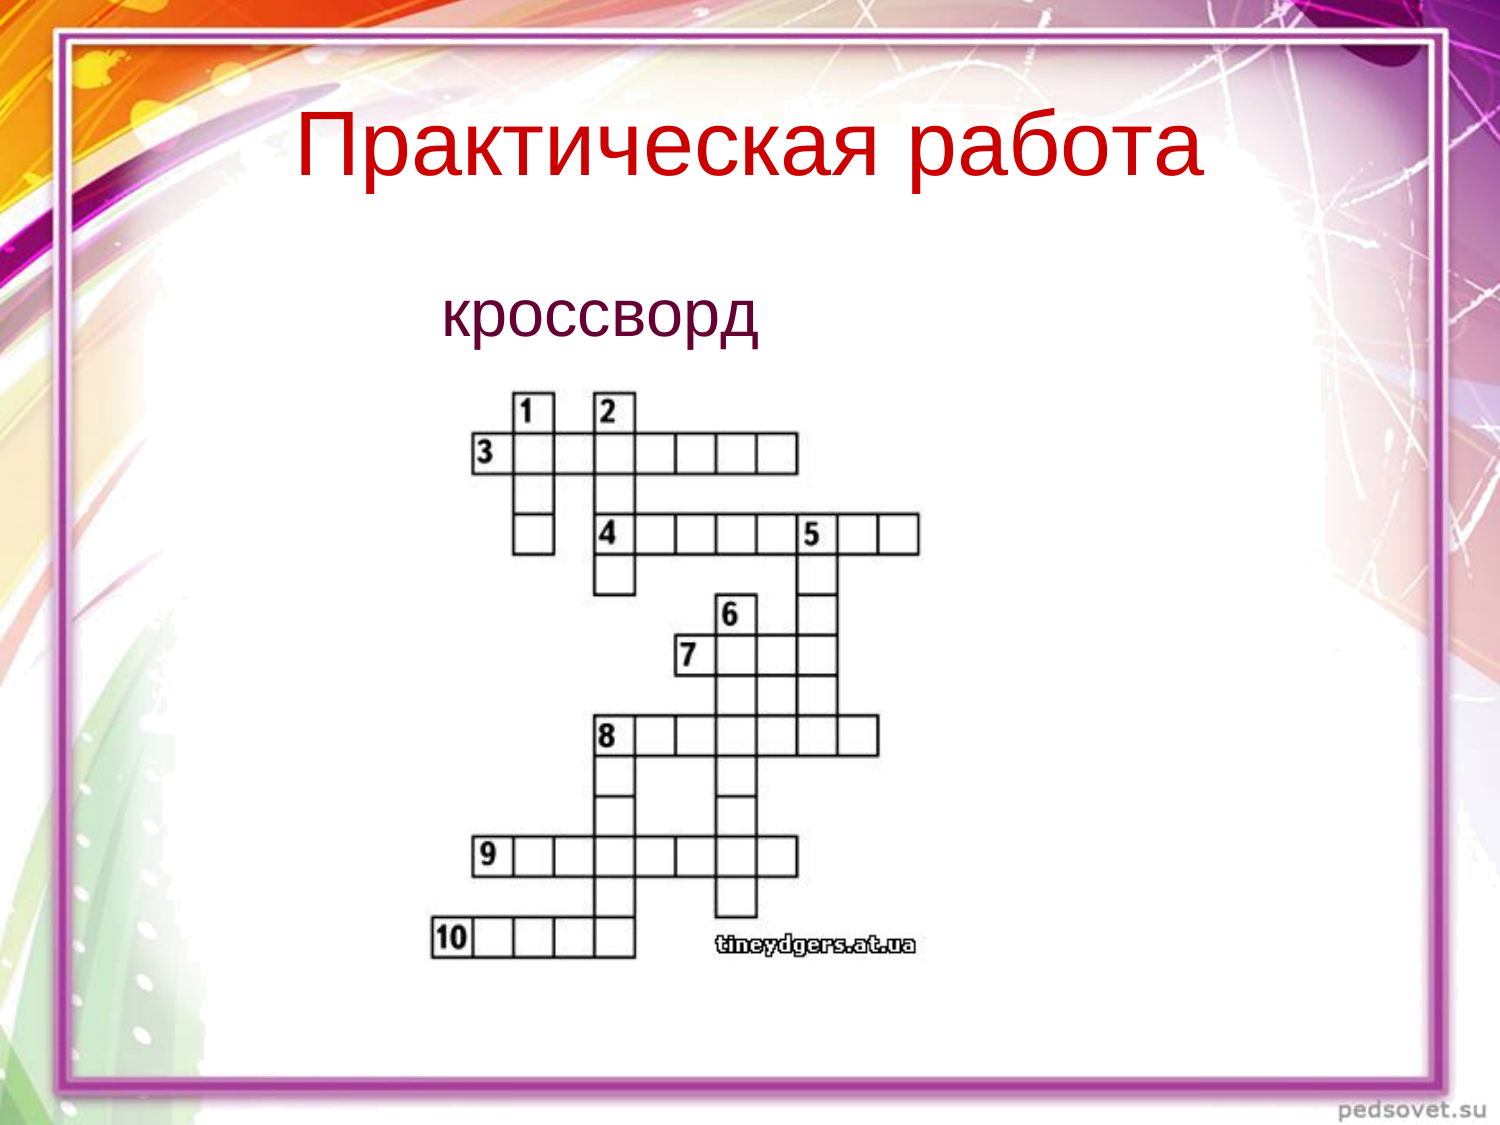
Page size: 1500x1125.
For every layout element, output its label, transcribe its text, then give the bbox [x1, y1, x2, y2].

title Практическая работа [75, 45, 1426, 233]
list кроссворд [75, 262, 1426, 1005]
picture [0, 0, 1500, 1125]
